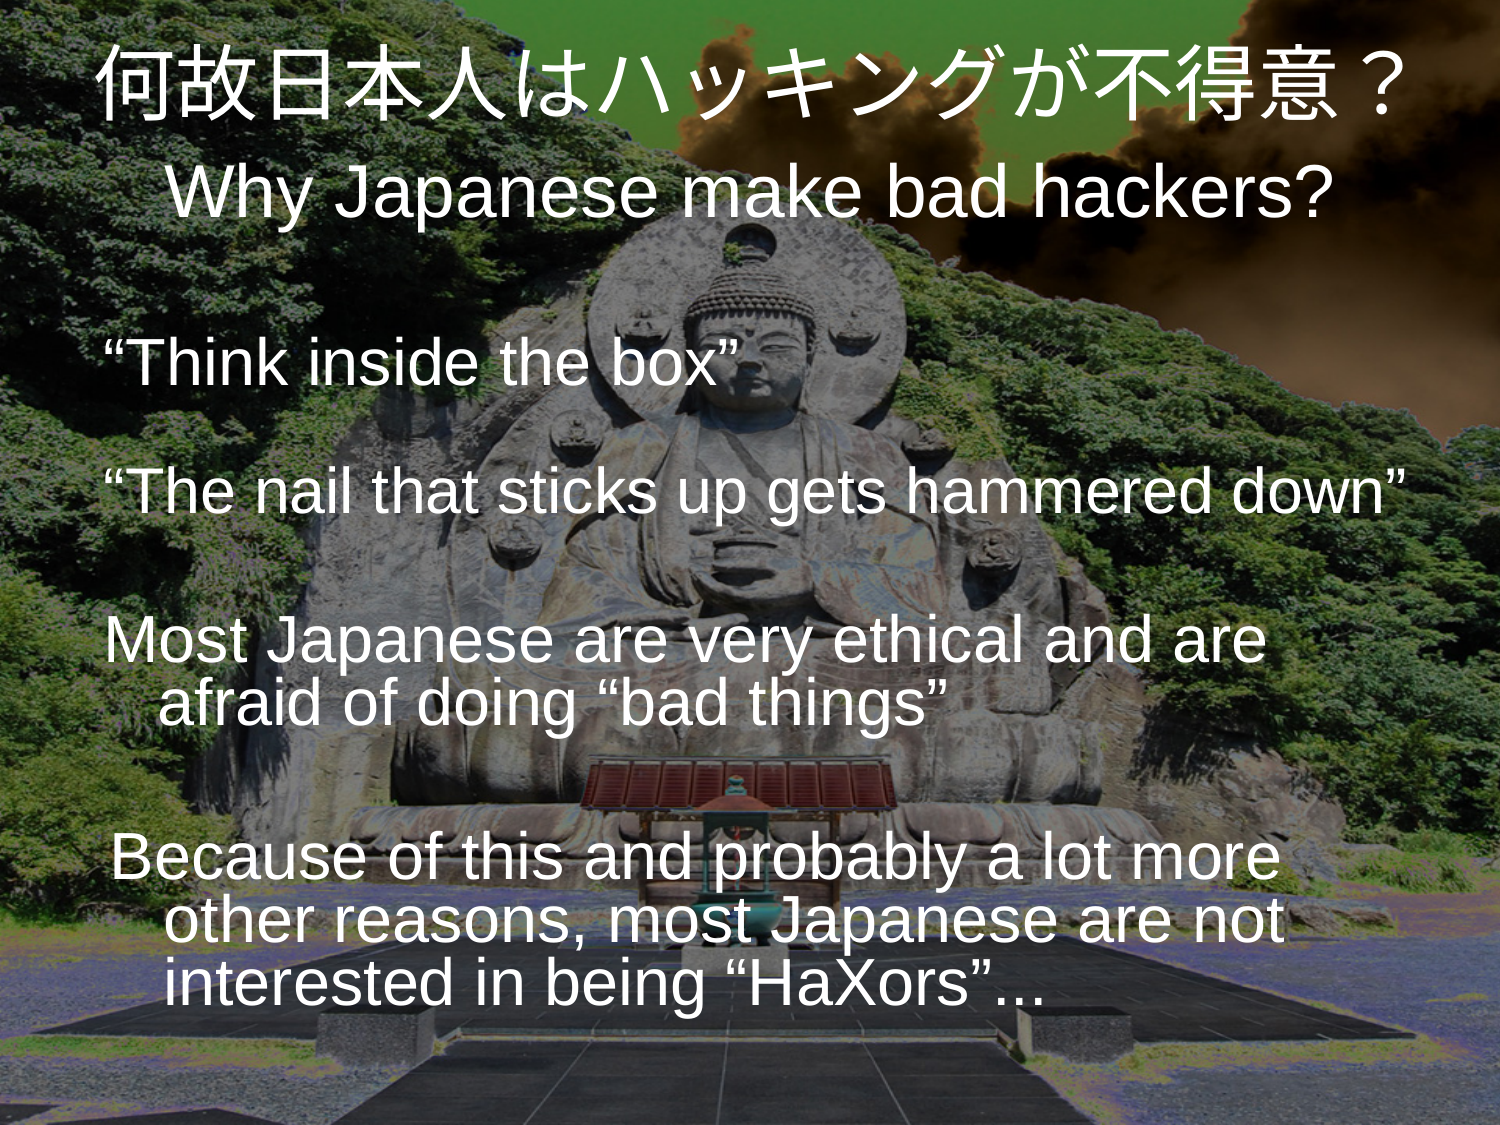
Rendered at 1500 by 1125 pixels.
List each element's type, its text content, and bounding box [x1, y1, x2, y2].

list “Think inside the box” [88, 327, 1364, 420]
text_box Most Japanese are very ethical and are afraid of doing “bad things” [88, 604, 1364, 756]
title 何故日本人はハッキングが不得意？ [77, 0, 1441, 176]
text_box Because of this and probably a lot more other reasons, most Japanese are not interested in being “HaXors”... [94, 822, 1453, 1045]
title Why Japanese make bad hackers? [112, 176, 1388, 288]
text_box “The nail that sticks up gets hammered down” [88, 457, 1477, 550]
picture [0, 0, 1500, 1125]
